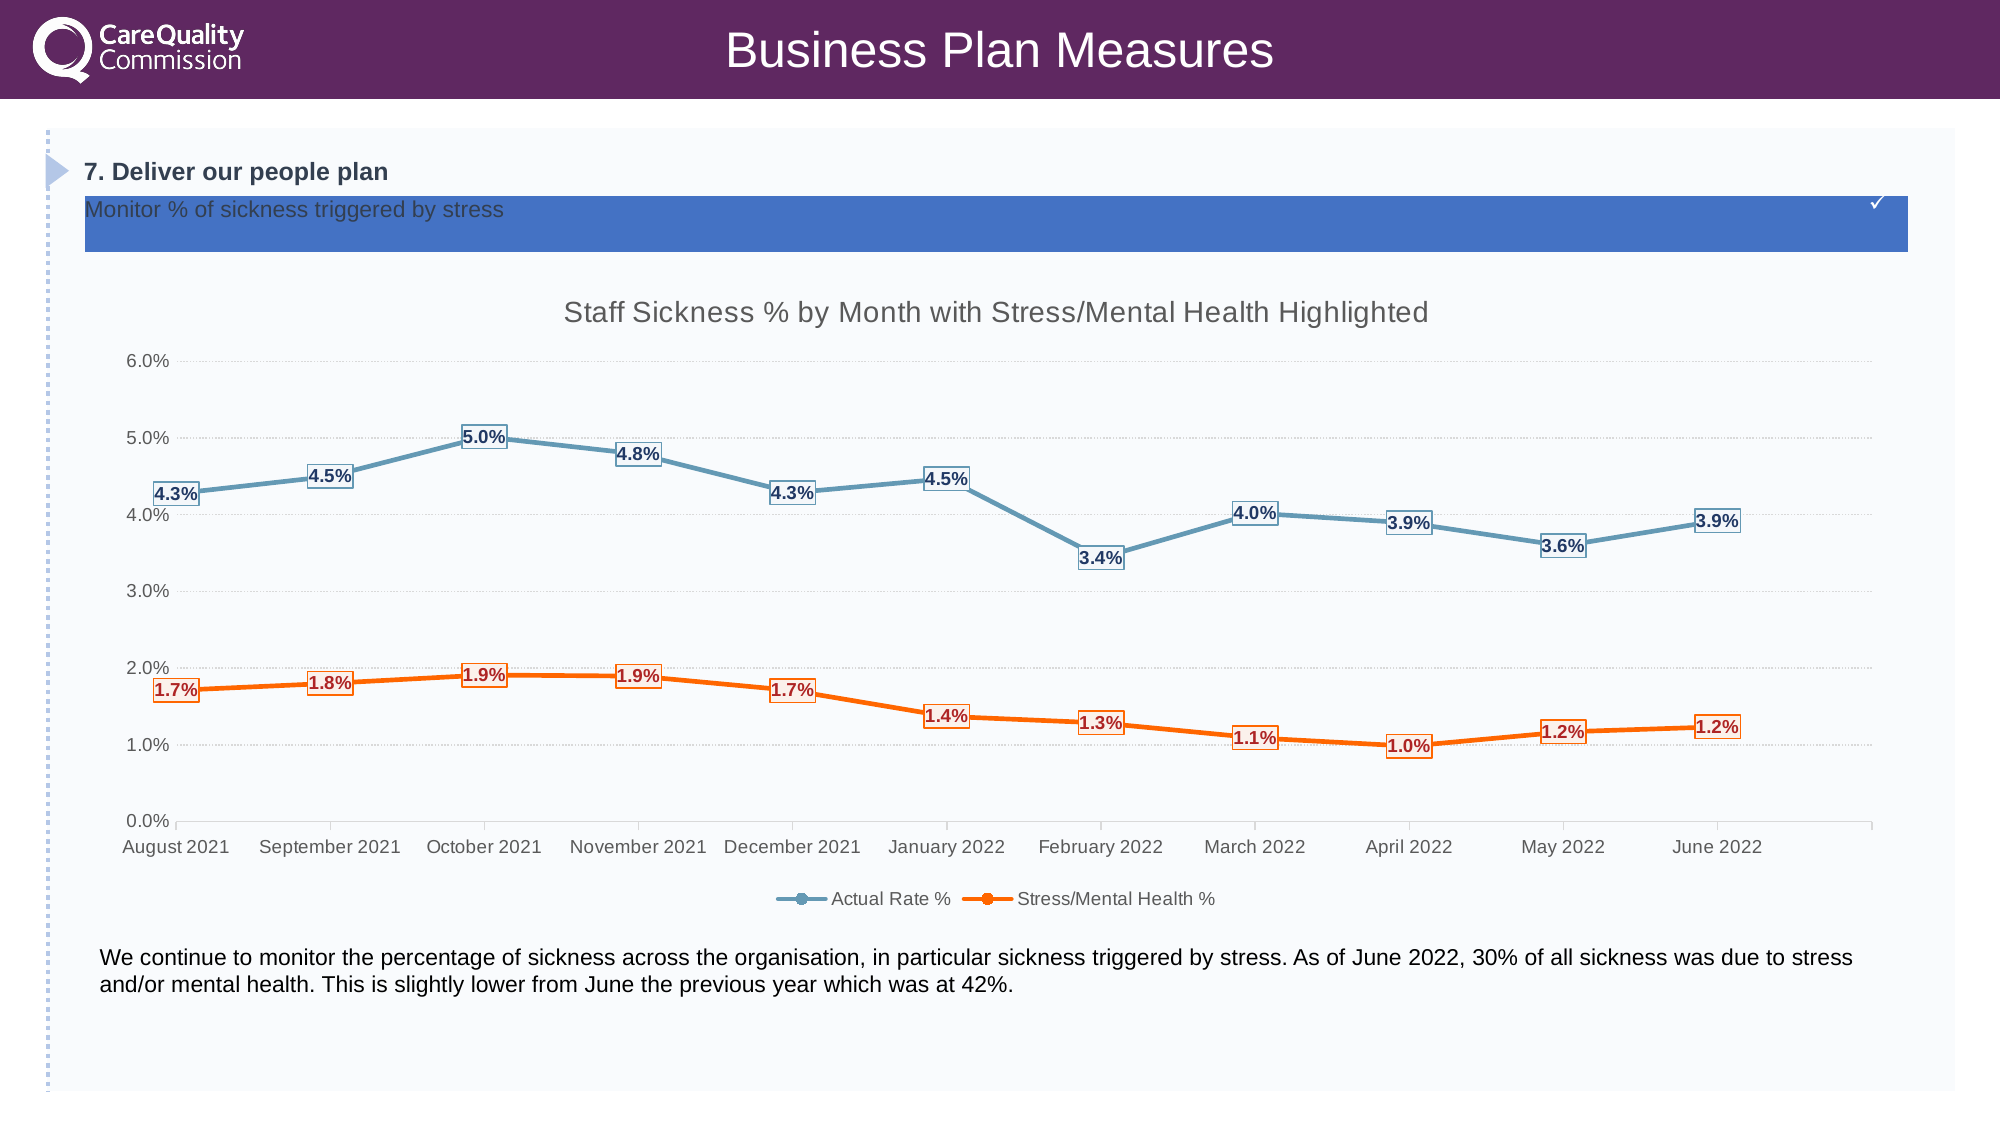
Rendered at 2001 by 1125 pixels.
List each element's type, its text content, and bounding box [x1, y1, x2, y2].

text_box 7. Deliver our people plan [69, 147, 1893, 194]
table_header Monitor % of sickness triggered by stress [85, 196, 1848, 252]
text_box [45, 128, 1955, 1091]
text_box [0, 0, 2000, 99]
text_box Business Plan Measures [641, 9, 1358, 86]
picture [32, 16, 245, 84]
chart [85, 266, 1909, 916]
text_box We continue to monitor the percentage of sickness across the organisation, in particular sickness triggered by stress. As of June 2022, 30% of all sickness was due to stress and/or mental health. This is slightly lower from June the previous year which was at 42%. [84, 935, 1909, 1006]
table_header  [1848, 196, 1908, 252]
